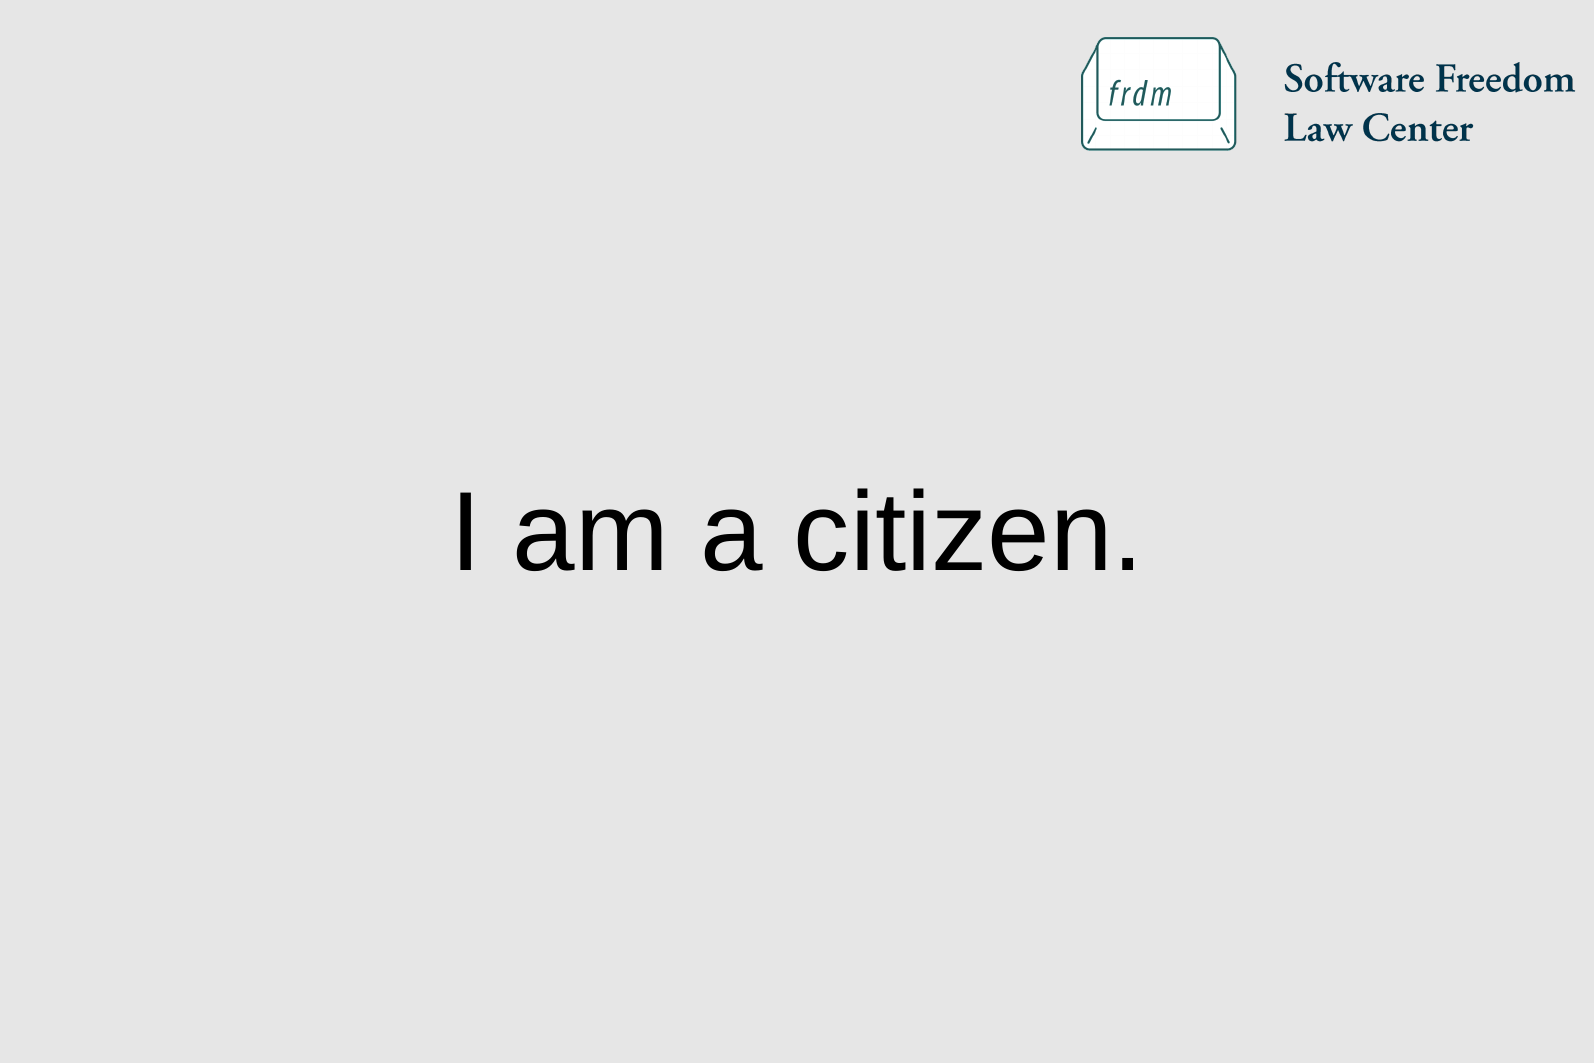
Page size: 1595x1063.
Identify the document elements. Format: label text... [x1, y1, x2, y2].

title I am a citizen. [79, 450, 1515, 613]
picture [1081, 37, 1576, 152]
